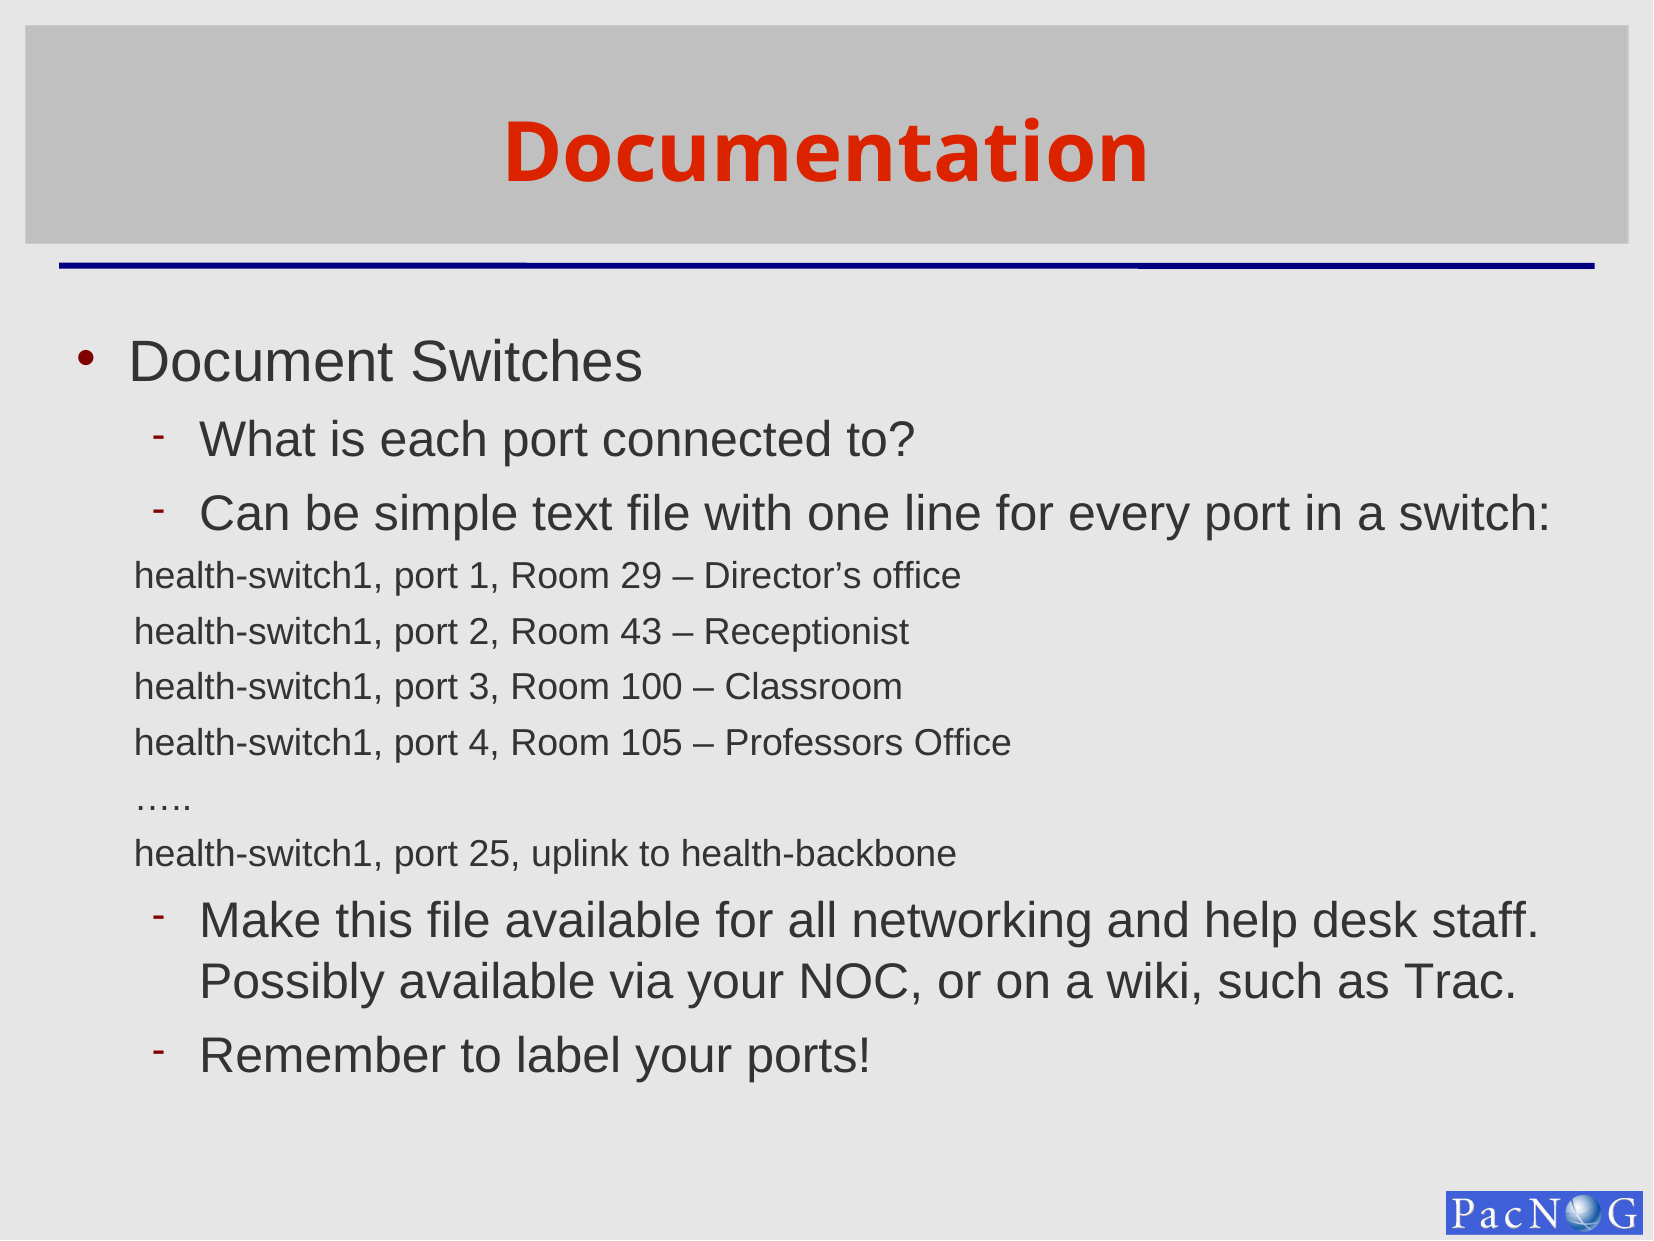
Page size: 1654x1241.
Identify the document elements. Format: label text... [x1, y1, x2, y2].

title Documentation [121, 46, 1532, 253]
list Document Switches What is each port connected to? Can be simple text file with one line for every port in a switch: health-switch1, port 1, Room 29 – Director’s office health-switch1, port 2, Room 43 – Receptionist health-switch1, port 3, Room 100 – Classroom health-switch1, port 4, Room 105 – Professors Office ….. health-switch1, port 25, uplink to health-backbone Make this file available for all networking and help desk staff. Possibly available via your NOC, or on a wiki, such as Trac. Remember to label your ports! [59, 322, 1593, 1131]
picture [1446, 1191, 1643, 1235]
